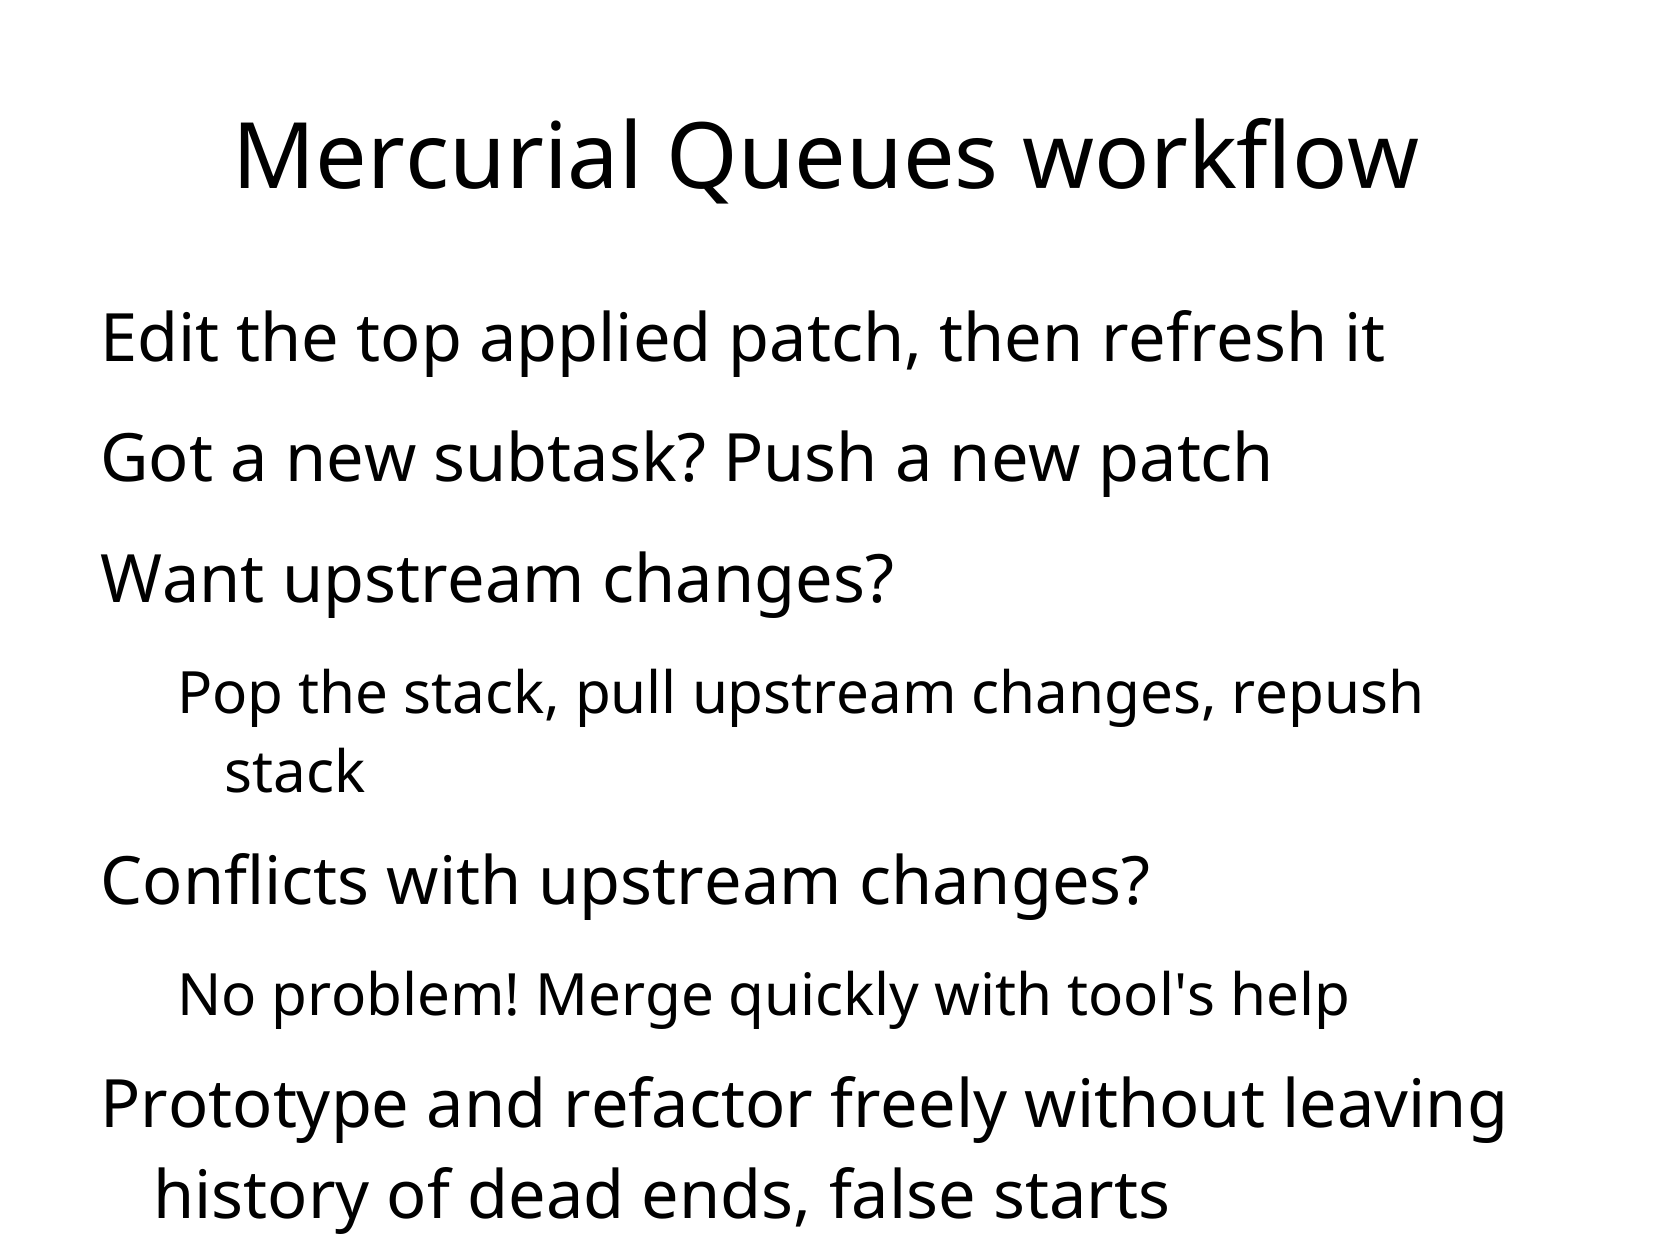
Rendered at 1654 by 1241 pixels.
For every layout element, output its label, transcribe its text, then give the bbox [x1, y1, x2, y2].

list Edit the top applied patch, then refresh it Got a new subtask? Push a new patch Want upstream changes? Pop the stack, pull upstream changes, repush stack Conflicts with upstream changes? No problem! Merge quickly with tool's help Prototype and refactor freely without leaving history of dead ends, false starts [82, 290, 1571, 1109]
title Mercurial Queues workflow [82, 49, 1571, 257]
